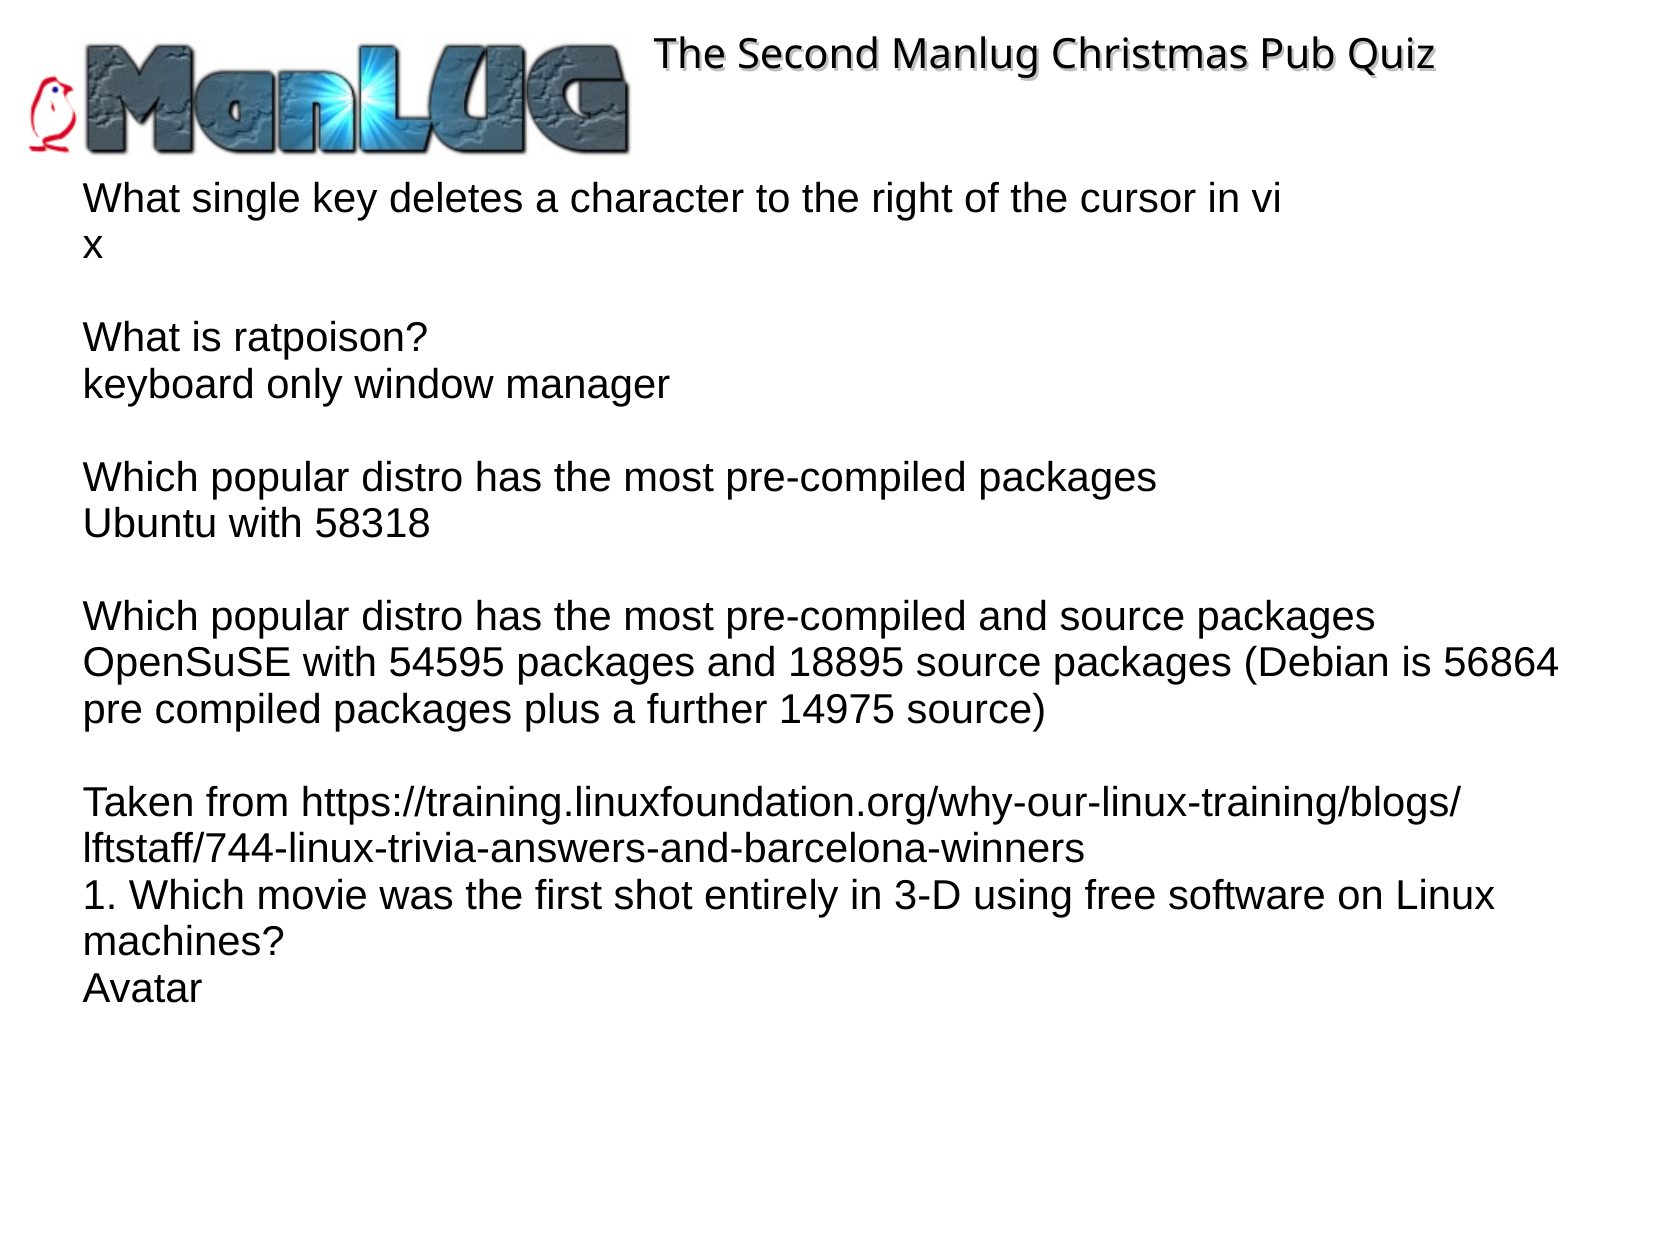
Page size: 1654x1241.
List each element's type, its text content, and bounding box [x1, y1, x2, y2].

text_box The Second Manlug Christmas Pub Quiz [639, 16, 1577, 91]
picture [16, 35, 638, 161]
subtitle What single key deletes a character to the right of the cursor in vi x What is ratpoison? keyboard only window manager Which popular distro has the most pre-compiled packages Ubuntu with 58318 Which popular distro has the most pre-compiled and source packages OpenSuSE with 54595 packages and 18895 source packages (Debian is 56864 pre compiled packages plus a further 14975 source) Taken from https://training.linuxfoundation.org/why-our-linux-training/blogs/lftstaff/744-linux-trivia-answers-and-barcelona-winners 1. Which movie was the first shot entirely in 3-D using free software on Linux machines? Avatar [82, 168, 1571, 1241]
